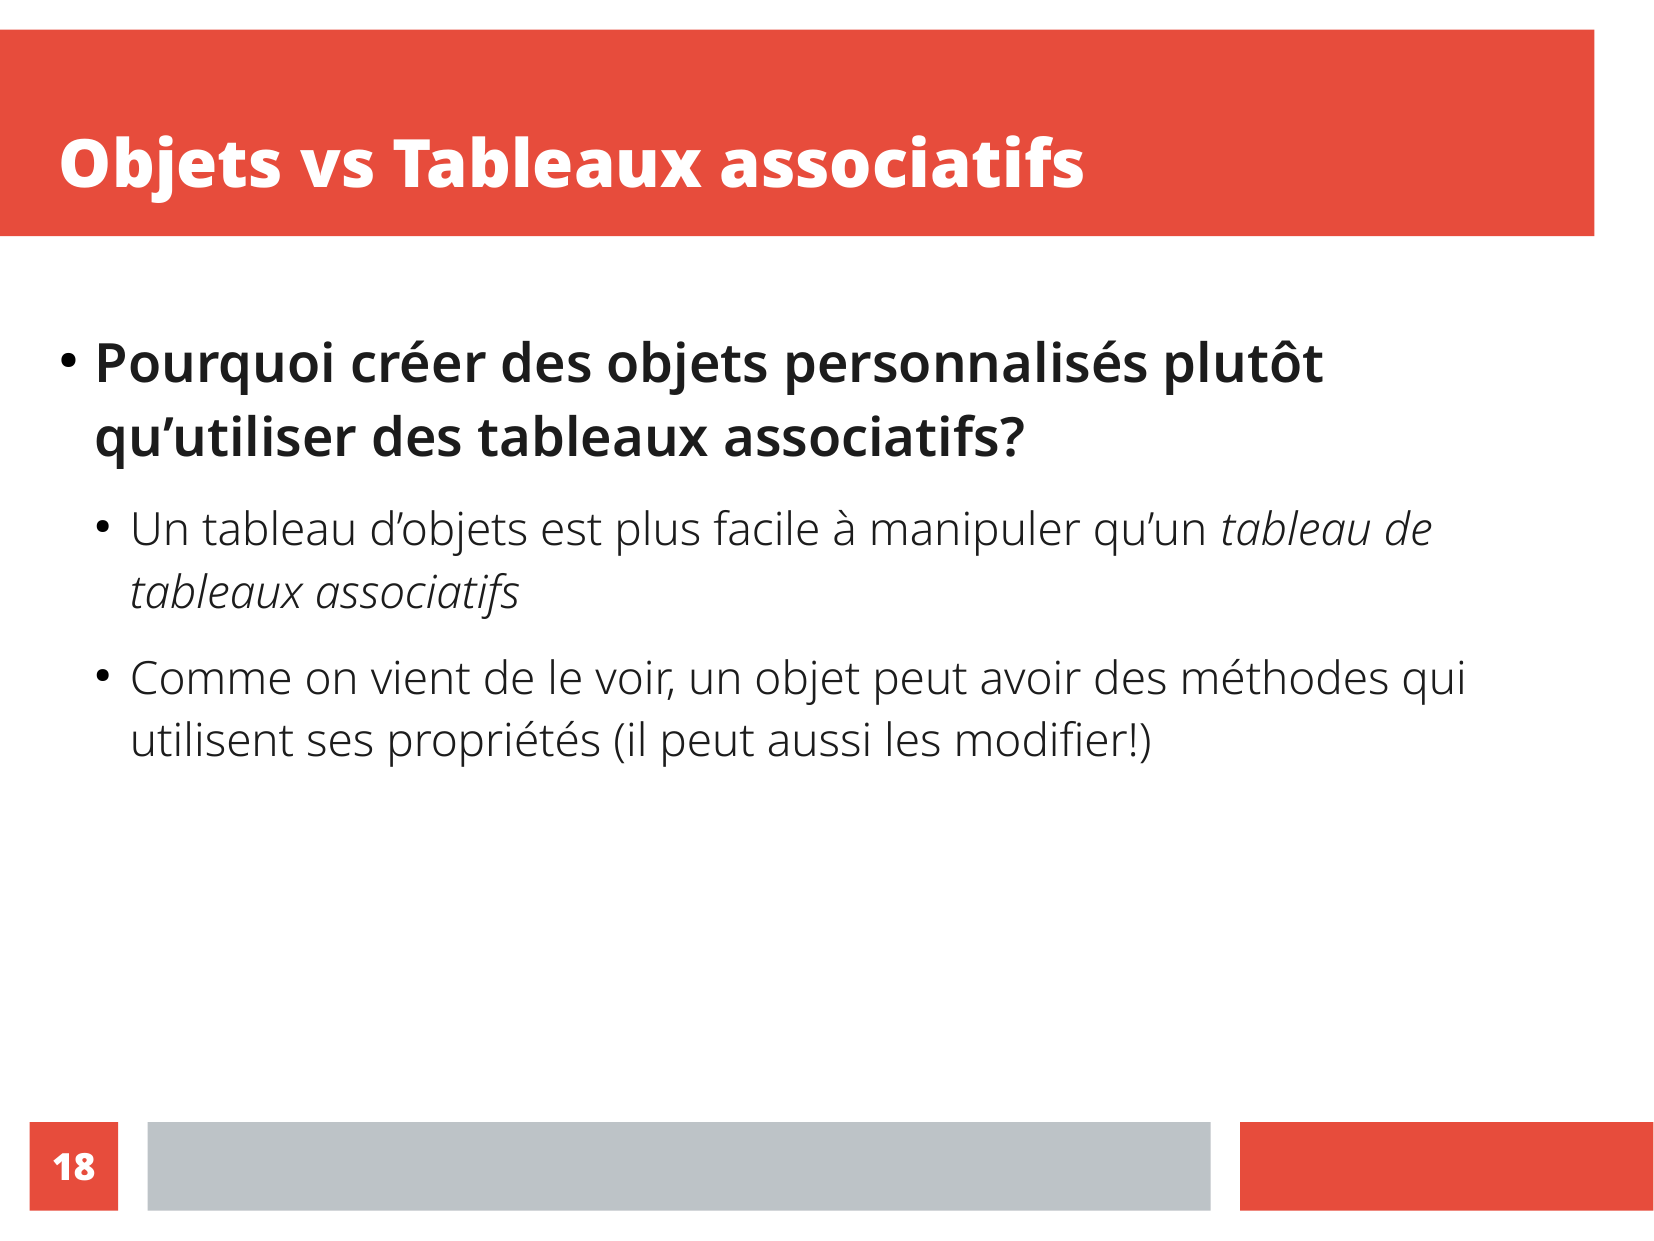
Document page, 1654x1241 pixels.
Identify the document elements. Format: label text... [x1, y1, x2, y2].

title Objets vs Tableaux associatifs [59, 59, 1595, 207]
list Pourquoi créer des objets personnalisés plutôt qu’utiliser des tableaux associatifs? Un tableau d’objets est plus facile à manipuler qu’un tableau de tableaux associatifs Comme on vient de le voir, un objet peut avoir des méthodes qui utilisent ses propriétés (il peut aussi les modifier!) [59, 324, 1565, 1093]
